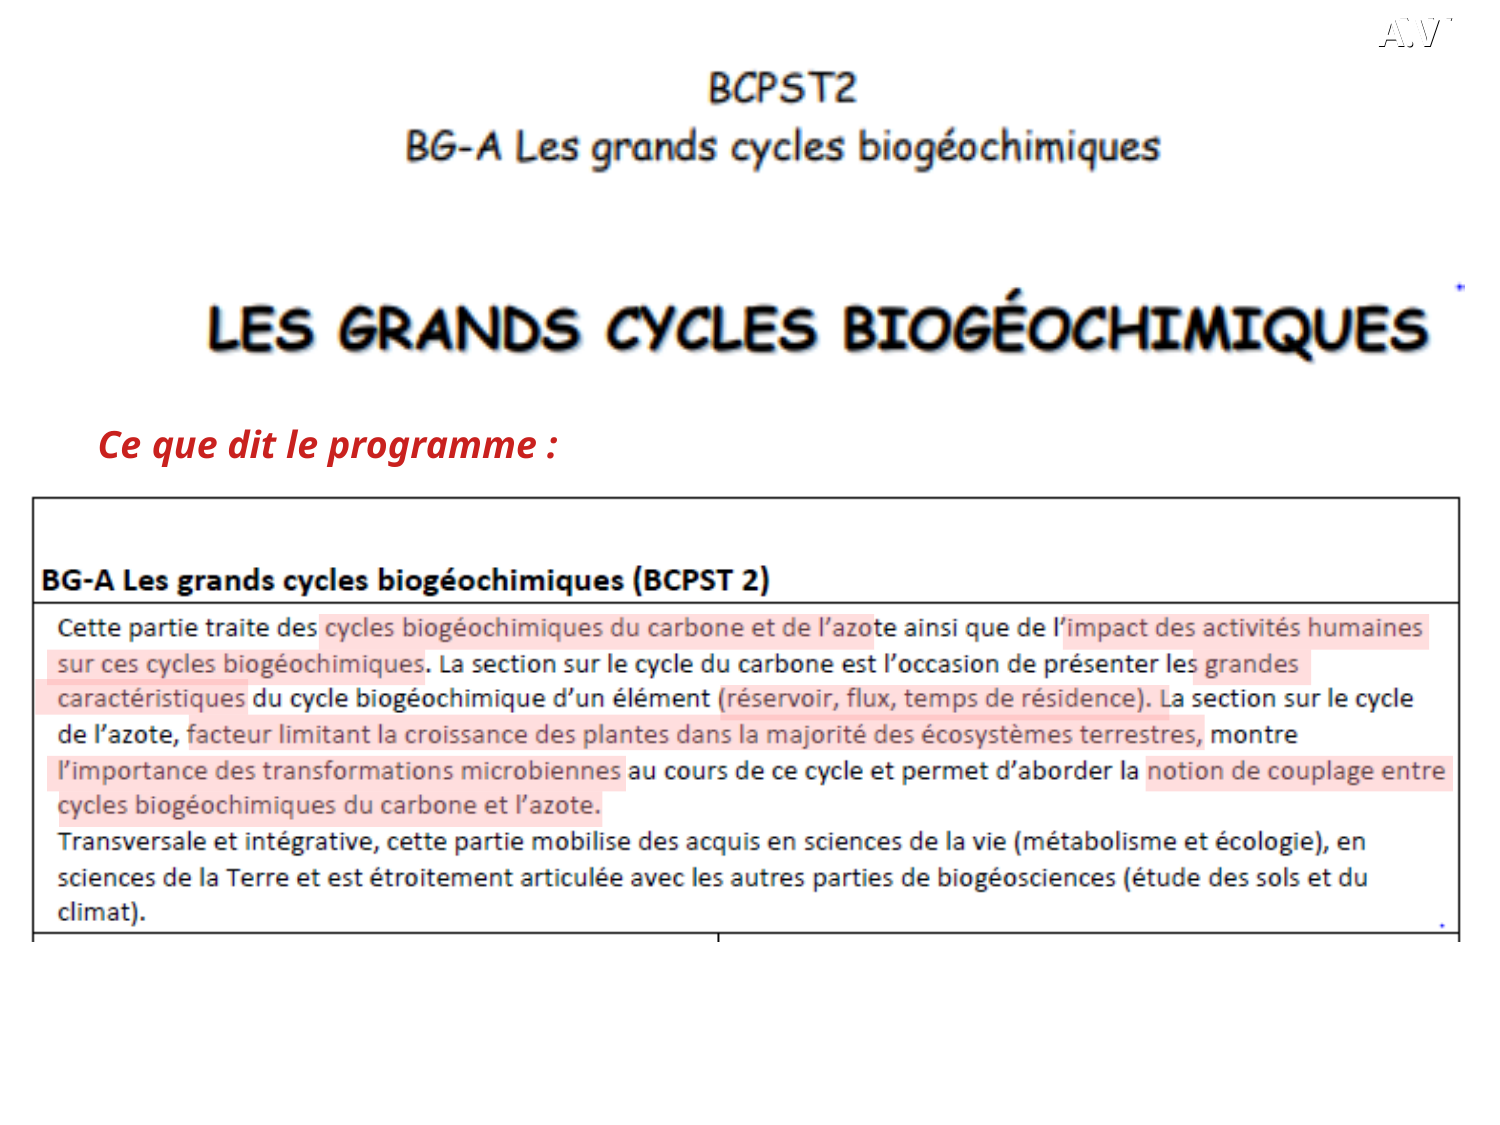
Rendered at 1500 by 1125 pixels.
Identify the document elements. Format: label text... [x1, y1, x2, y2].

text_box [1145, 755, 1453, 792]
text_box [35, 614, 1205, 751]
text_box Ce que dit le programme : [249, 650, 686, 699]
text_box A.V [1375, 0, 1500, 61]
text_box A.V [1363, 1, 1488, 63]
picture [59, 21, 1465, 414]
text_box Ce que dit le programme : [82, 413, 686, 649]
text_box [47, 755, 626, 827]
picture [23, 484, 1472, 942]
text_box [1062, 614, 1430, 686]
